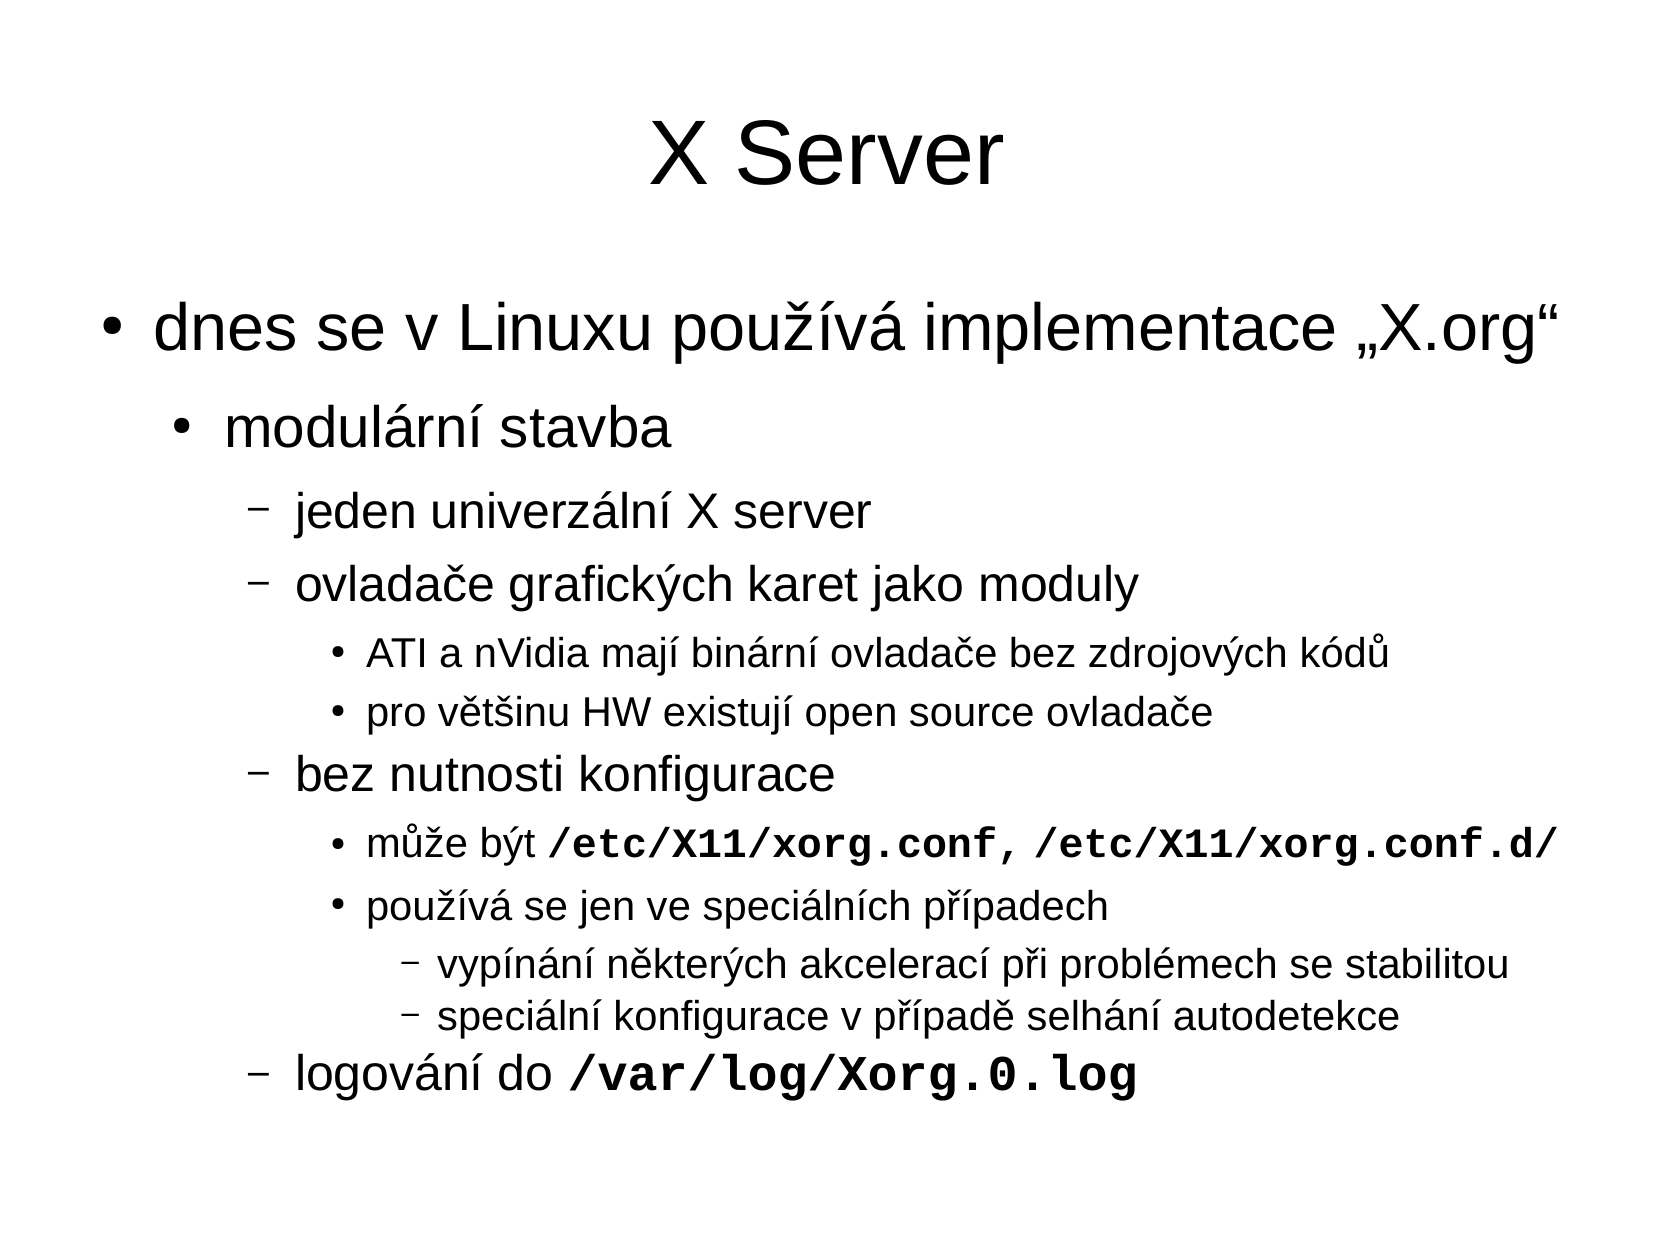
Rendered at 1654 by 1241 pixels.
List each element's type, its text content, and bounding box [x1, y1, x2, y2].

title X Server [82, 56, 1571, 250]
list dnes se v Linuxu používá implementace „X.org“ modulární stavba jeden univerzální X server ovladače grafických karet jako moduly ATI a nVidia mají binární ovladače bez zdrojových kódů pro většinu HW existují open source ovladače bez nutnosti konfigurace může být /etc/X11/xorg.conf, /etc/X11/xorg.conf.d/ používá se jen ve speciálních případech vypínání některých akcelerací při problémech se stabilitou speciální konfigurace v případě selhání autodetekce logování do /var/log/Xorg.0.log [82, 290, 1595, 1106]
